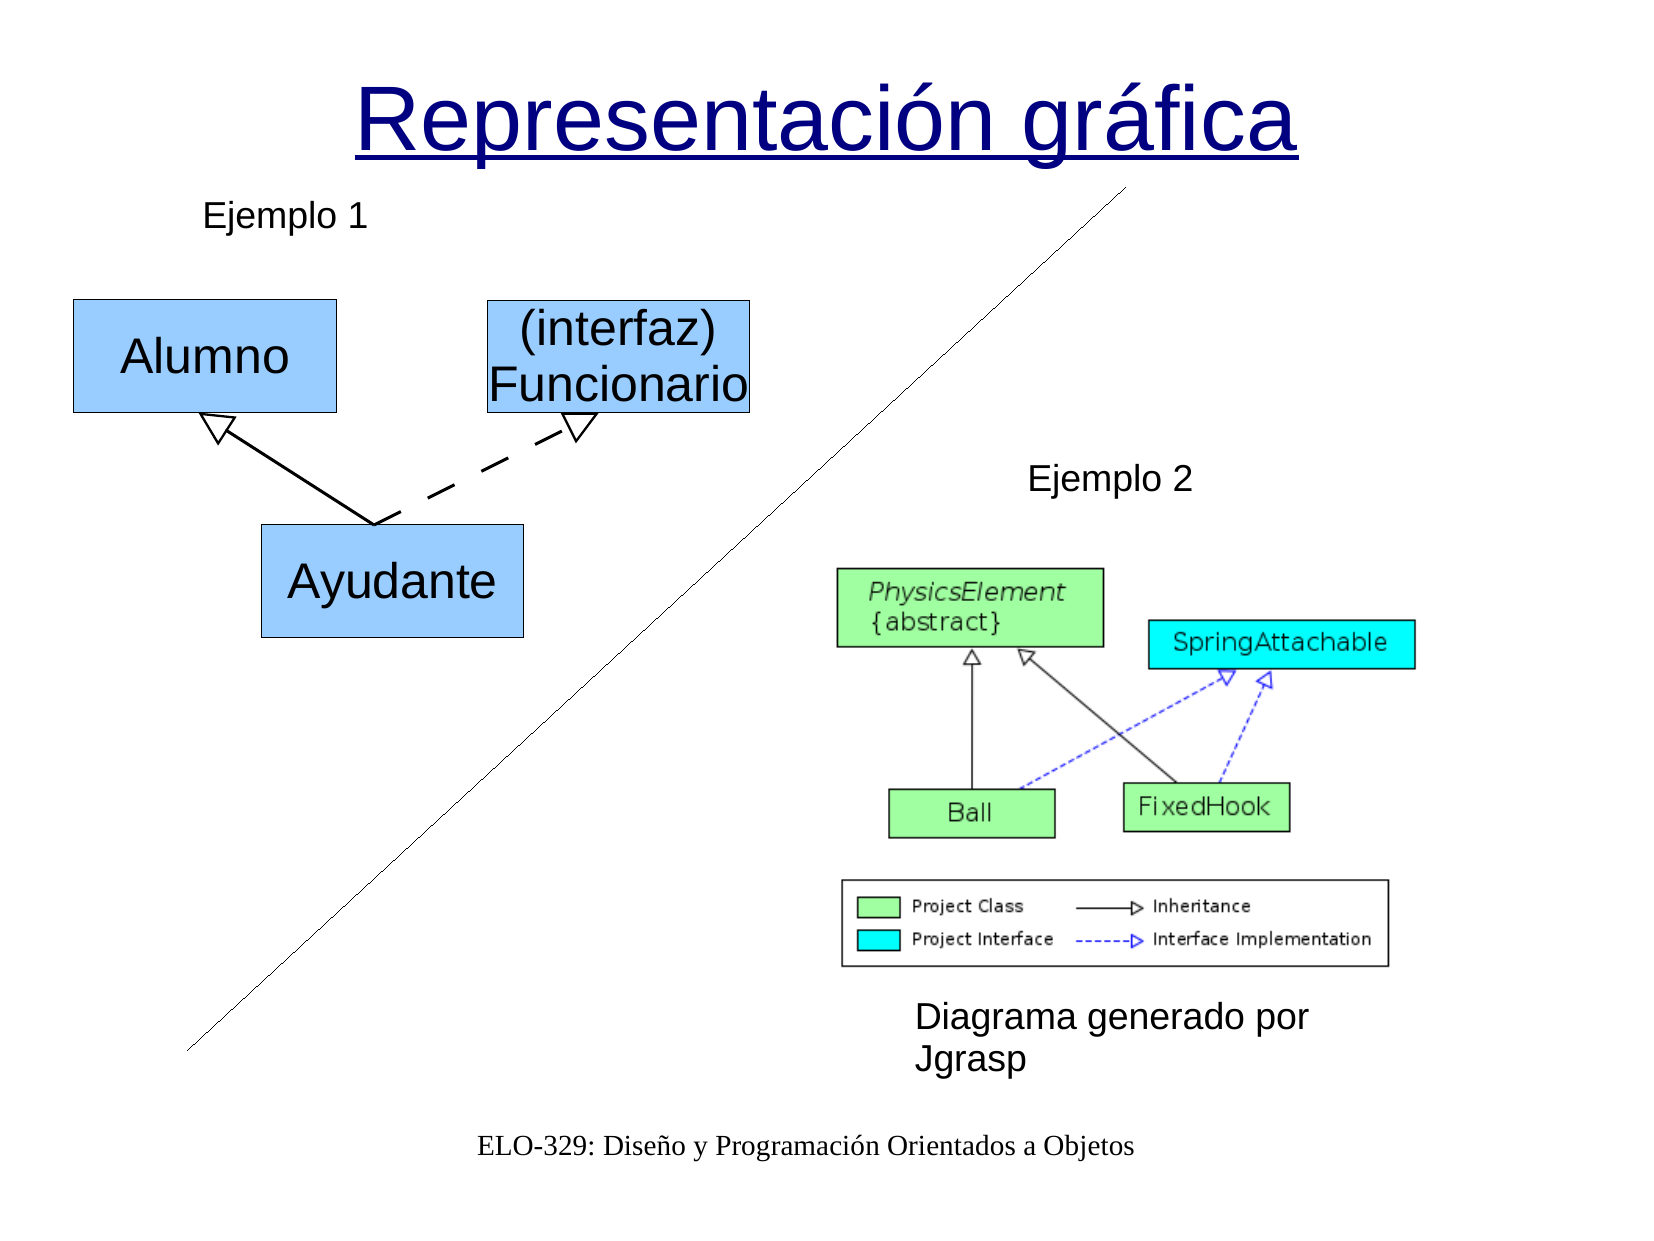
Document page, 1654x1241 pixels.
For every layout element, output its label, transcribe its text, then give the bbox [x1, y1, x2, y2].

text_box Diagrama generado por Jgrasp [900, 988, 1388, 1097]
title Representación gráfica [82, 49, 1571, 188]
text_box Alumno [73, 299, 337, 413]
picture [815, 554, 1438, 986]
text_box Ayudante [261, 524, 524, 638]
text_box Ejemplo 2 [1012, 450, 1238, 512]
text_box Ejemplo 1 [187, 187, 413, 249]
text_box (interfaz) Funcionario [487, 300, 750, 413]
